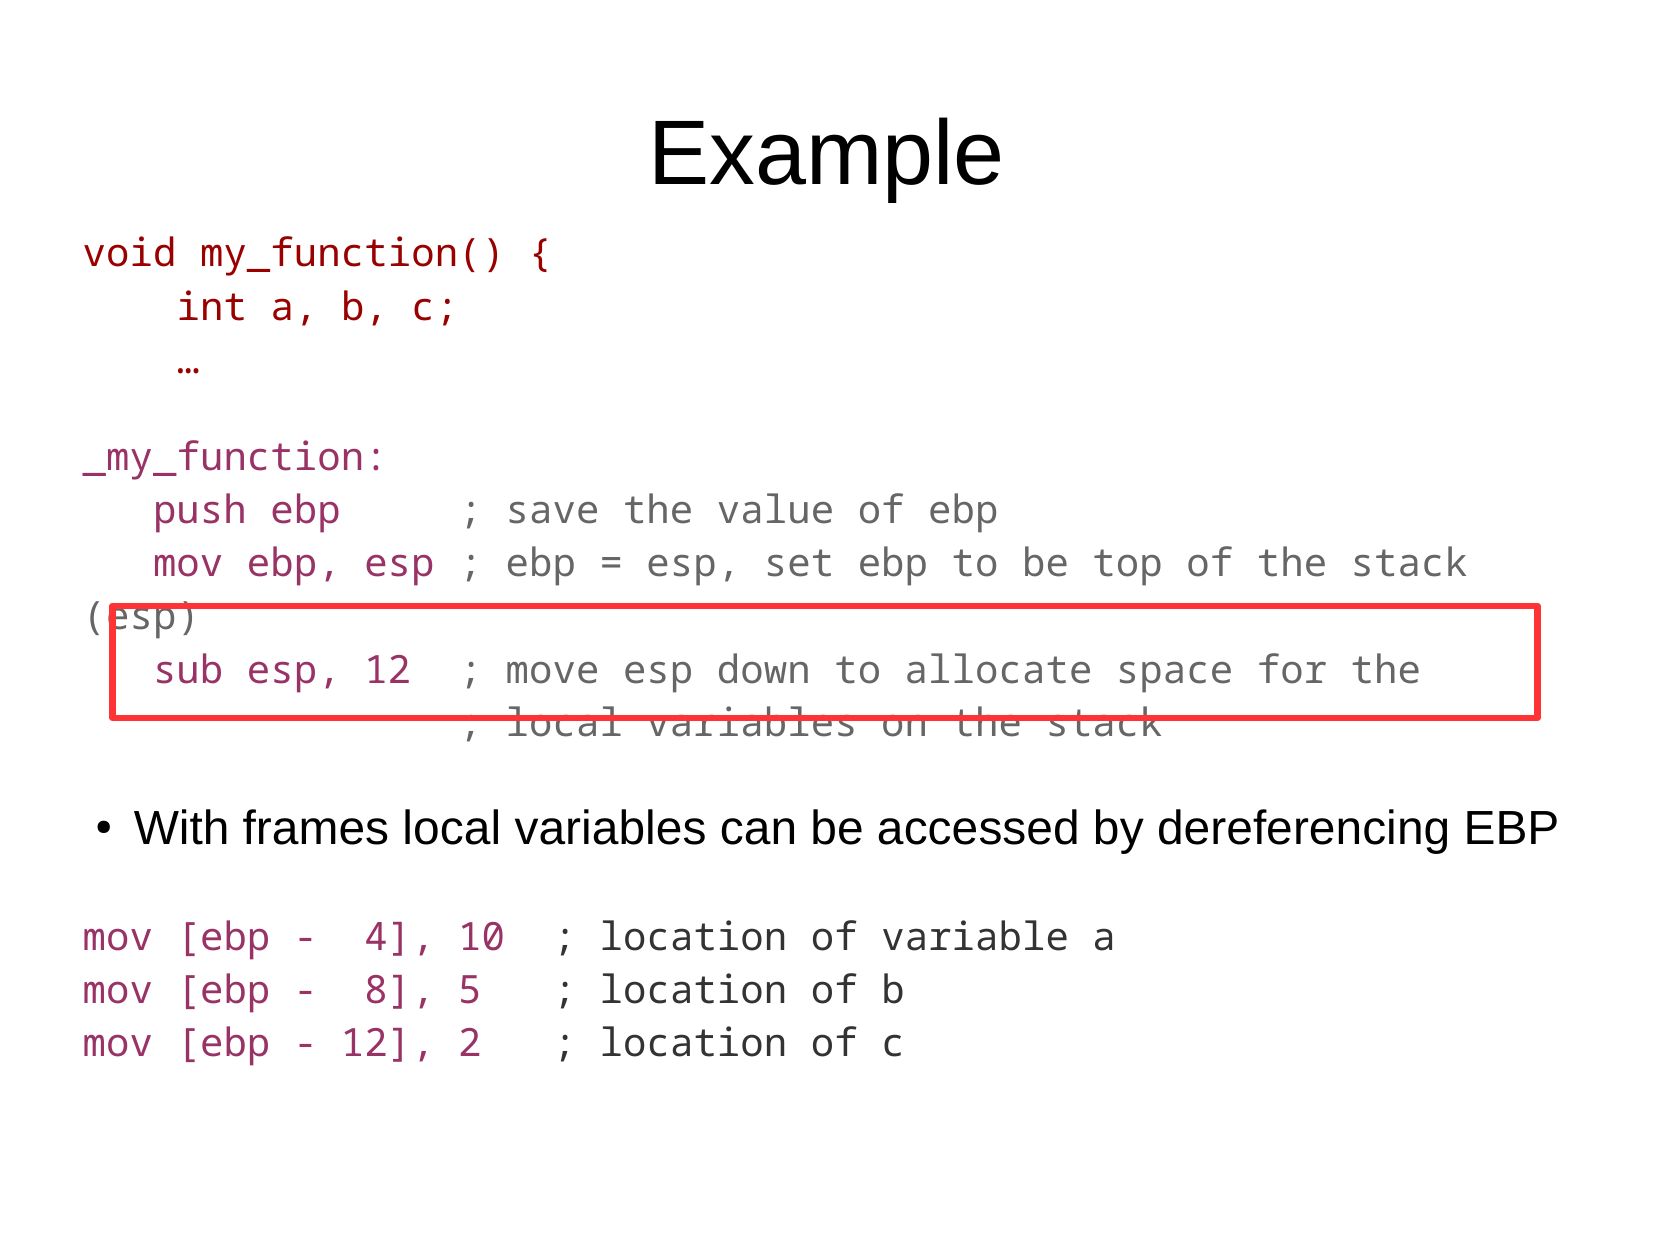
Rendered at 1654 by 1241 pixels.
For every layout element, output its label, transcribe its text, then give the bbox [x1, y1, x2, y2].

list void my_function() { int a, b, c; … _my_function: push ebp ; save the value of ebp mov ebp, esp ; ebp = esp, set ebp to be top of the stack (esp) sub esp, 12 ; move esp down to allocate space for the ; local variables on the stack With frames local variables can be accessed by dereferencing EBP mov [ebp - 4], 10 ; location of variable a mov [ebp - 8], 5 ; location of b mov [ebp - 12], 2 ; location of c [82, 225, 1571, 1109]
title Example [82, 49, 1571, 225]
